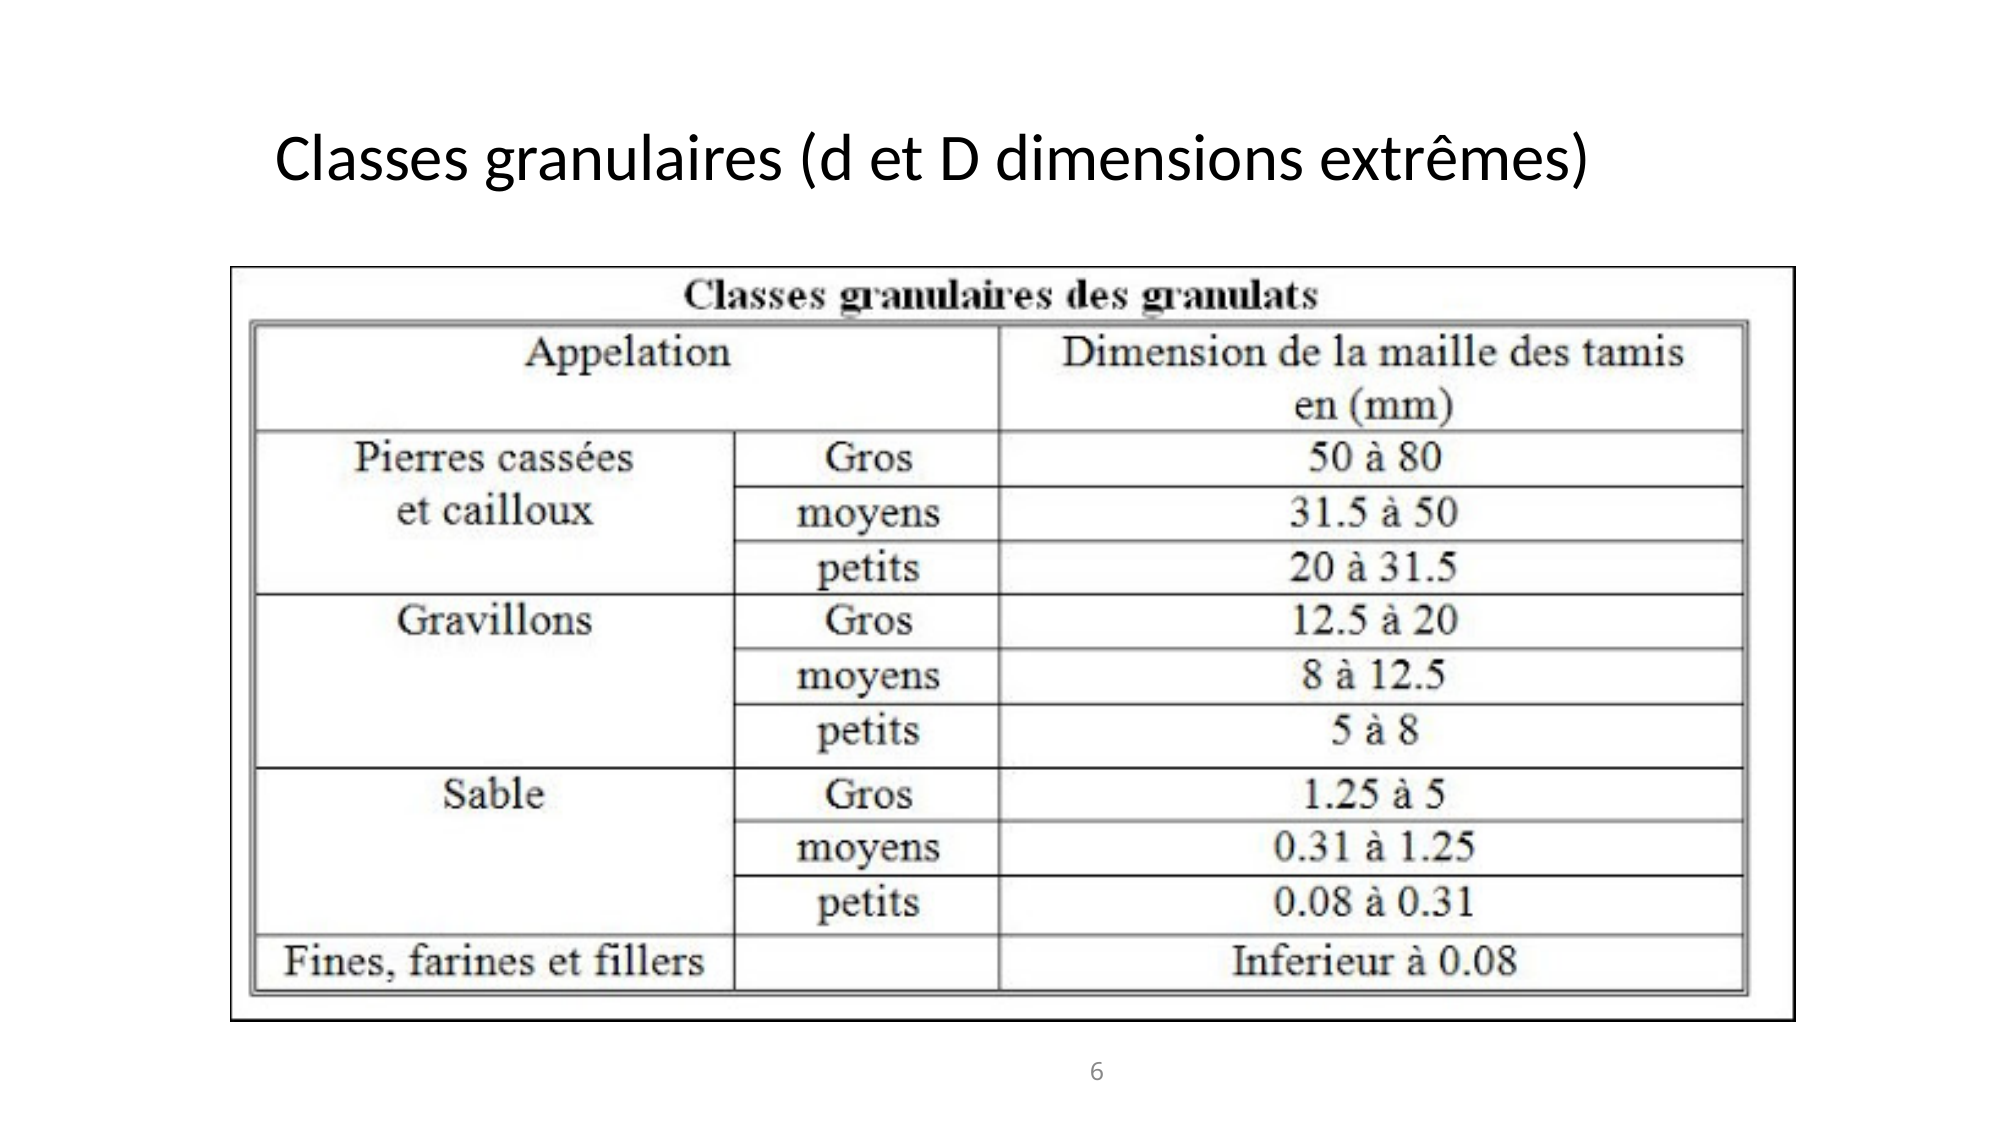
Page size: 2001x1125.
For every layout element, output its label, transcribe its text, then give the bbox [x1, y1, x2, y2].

text_box Classes granulaires (d et D dimensions extrêmes) [230, 106, 1607, 201]
text_box [1074, 1042, 1426, 1103]
picture [230, 266, 1796, 1022]
